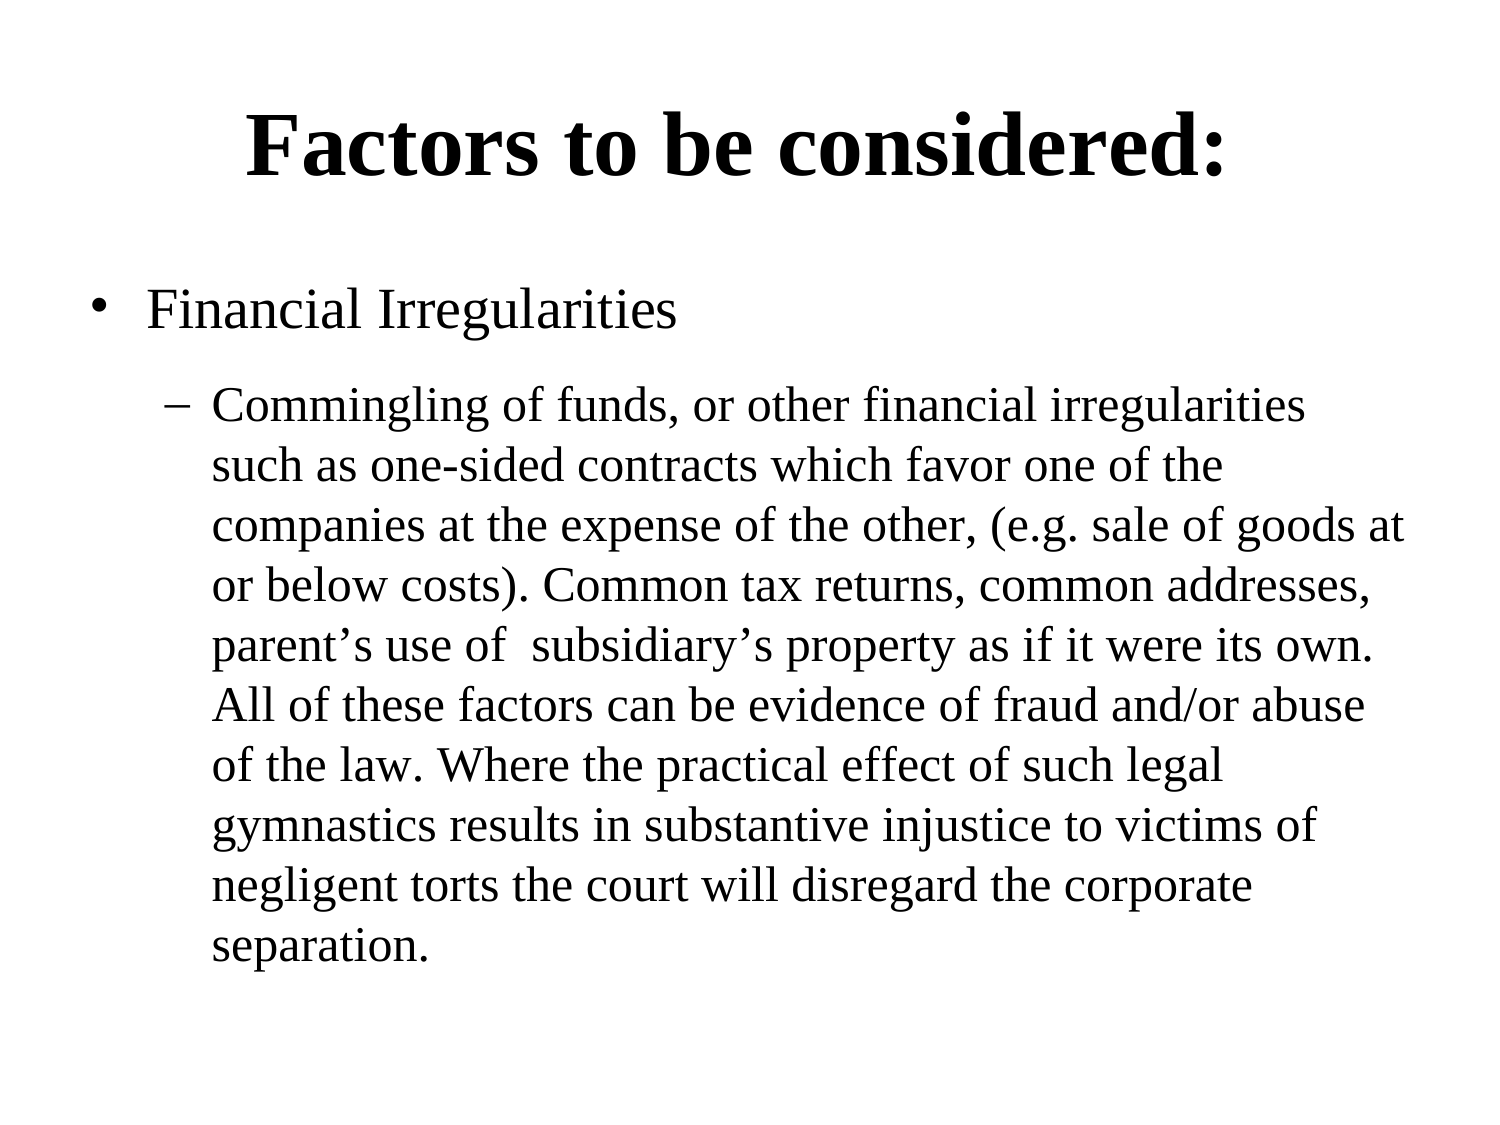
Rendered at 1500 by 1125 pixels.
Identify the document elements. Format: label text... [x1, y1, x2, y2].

list Financial Irregularities Commingling of funds, or other financial irregularities such as one-sided contracts which favor one of the companies at the expense of the other, (e.g. sale of goods at or below costs). Common tax returns, common addresses, parent’s use of subsidiary’s property as if it were its own. All of these factors can be evidence of fraud and/or abuse of the law. Where the practical effect of such legal gymnastics results in substantive injustice to victims of negligent torts the court will disregard the corporate separation. [75, 262, 1426, 1005]
title Factors to be considered: [75, 45, 1426, 233]
